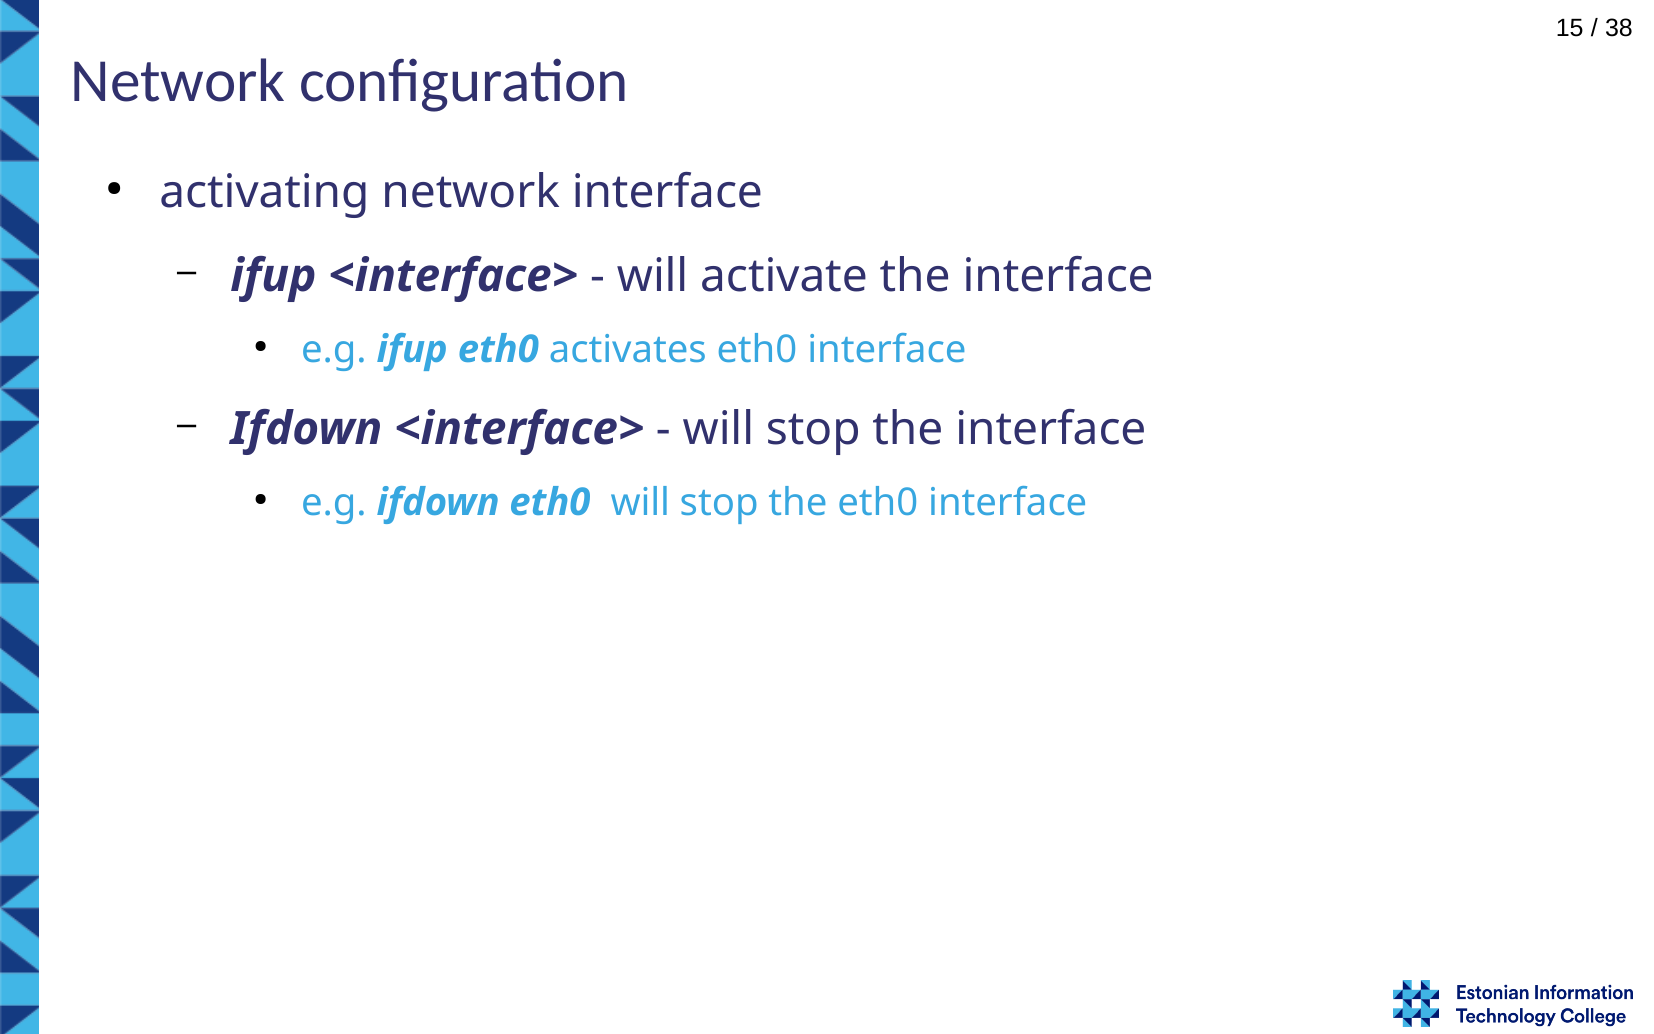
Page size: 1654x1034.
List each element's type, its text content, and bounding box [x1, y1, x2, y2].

title Network configuration [70, 41, 1630, 130]
list activating network interface ifup <interface> - will activate the interface e.g. ifup eth0 activates eth0 interface Ifdown <interface> - will stop the interface e.g. ifdown eth0 will stop the eth0 interface [88, 158, 1544, 827]
picture [1393, 980, 1633, 1027]
